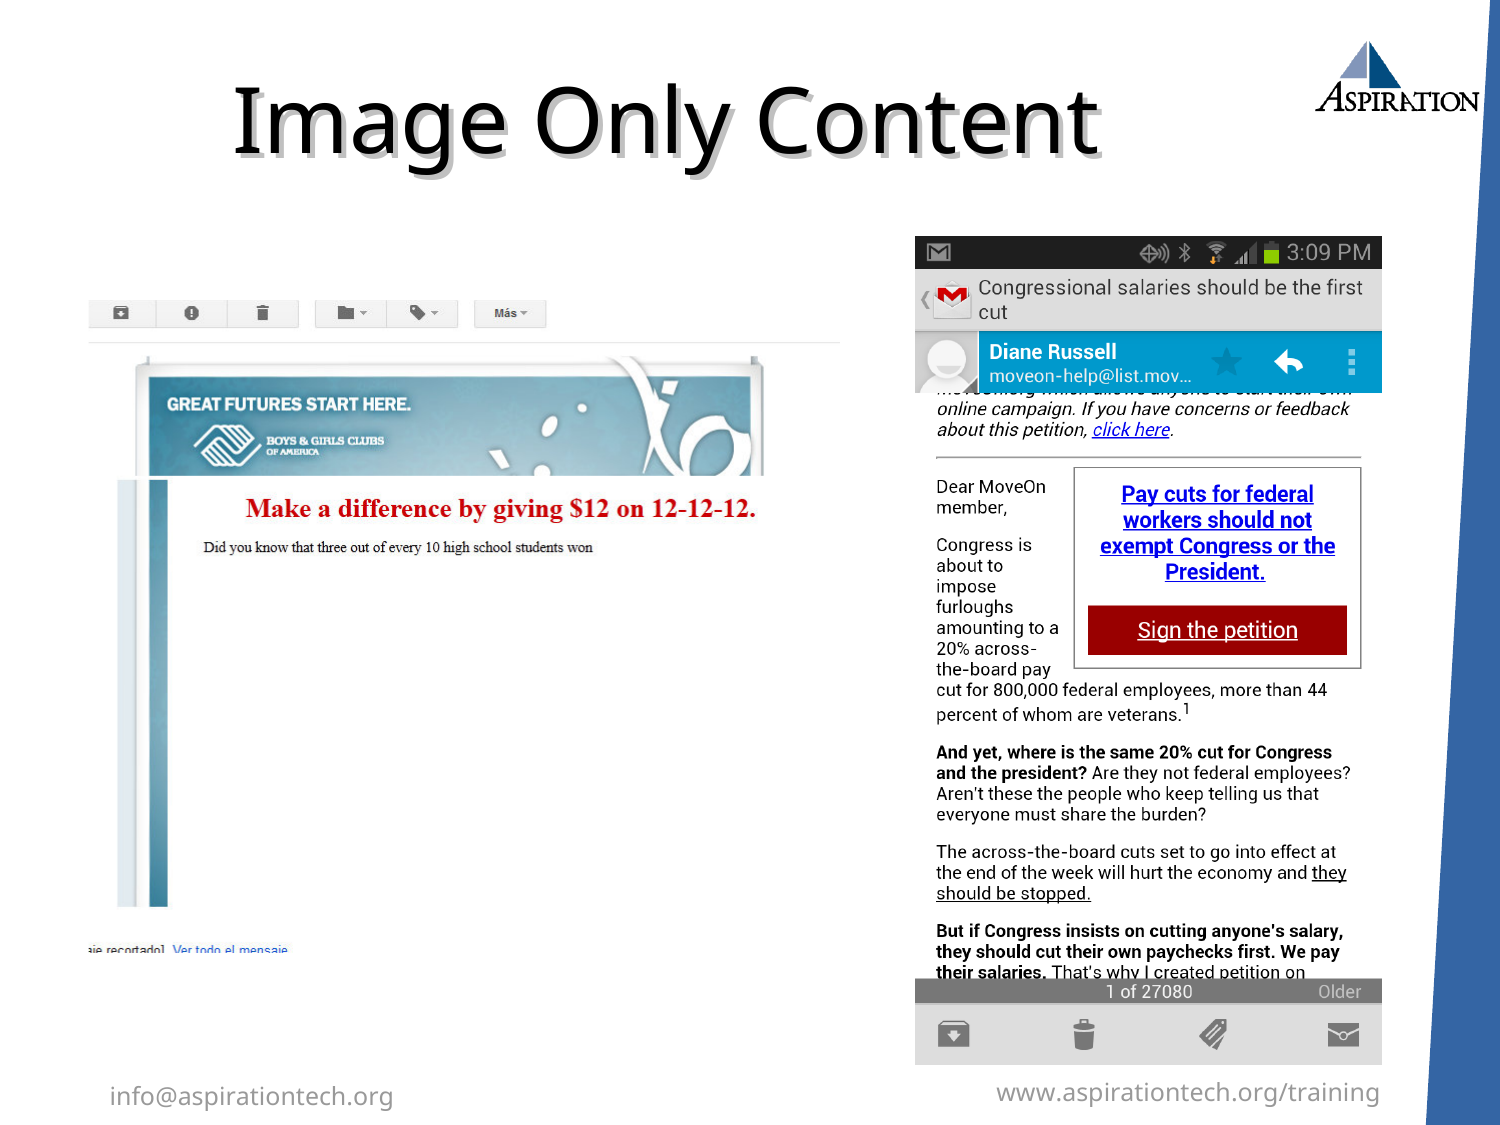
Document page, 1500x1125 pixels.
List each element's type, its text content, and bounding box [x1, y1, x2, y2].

picture [1050, 345, 1059, 358]
picture [88, 299, 841, 953]
title Image Only Content [49, 19, 1284, 206]
picture [1315, 41, 1480, 120]
picture [1033, 349, 1041, 355]
picture [1096, 349, 1104, 359]
picture [1275, 351, 1302, 372]
picture [915, 236, 1382, 1066]
picture [991, 345, 1001, 358]
picture [1062, 349, 1071, 358]
